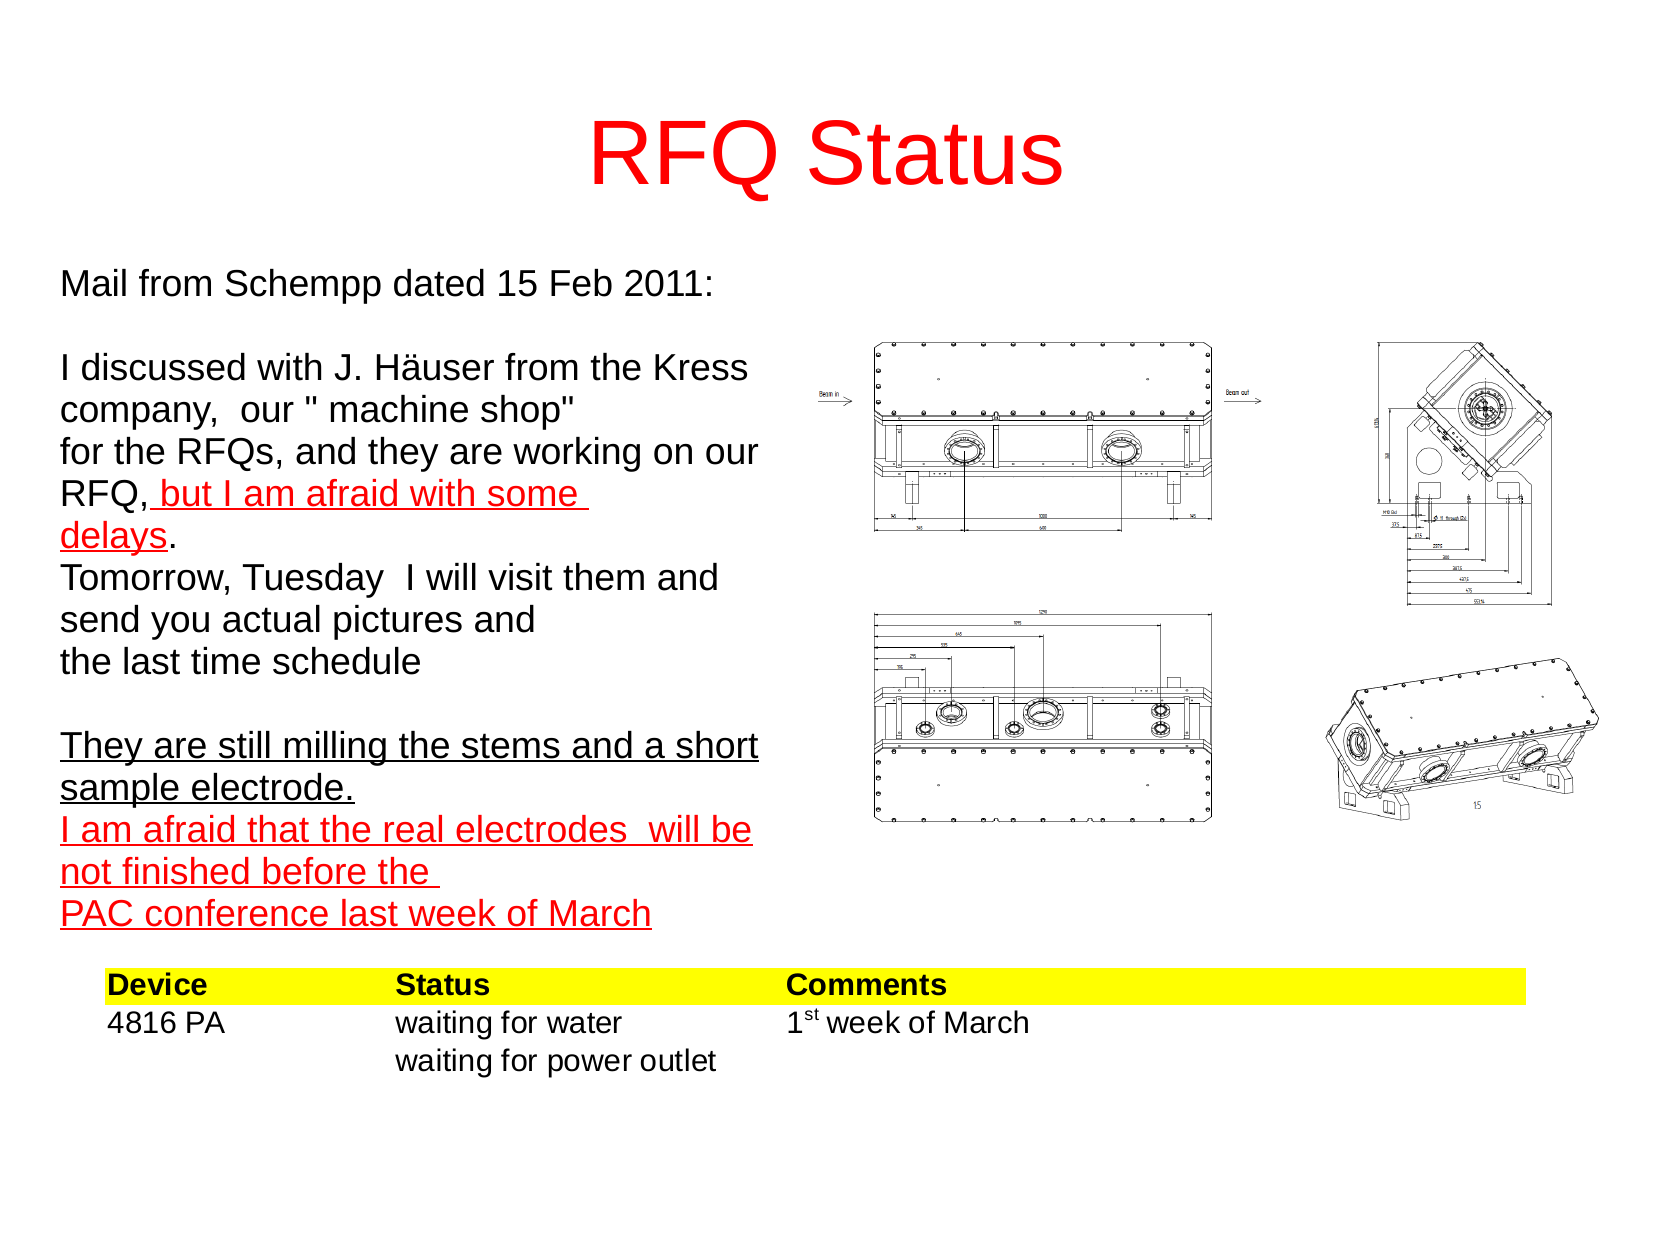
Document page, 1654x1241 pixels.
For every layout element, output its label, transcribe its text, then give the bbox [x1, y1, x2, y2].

text_box Mail from Schempp dated 15 Feb 2011: I discussed with J. Häuser from the Kress company, our " machine shop" for the RFQs, and they are working on our RFQ, but I am afraid with some delays. Tomorrow, Tuesday I will visit them and send you actual pictures and the last time schedule They are still milling the stems and a short sample electrode. I am afraid that the real electrodes will be not finished before the PAC conference last week of March [45, 255, 803, 1026]
chart [105, 967, 1529, 1241]
picture [803, 292, 1616, 825]
title RFQ Status [82, 49, 1571, 257]
